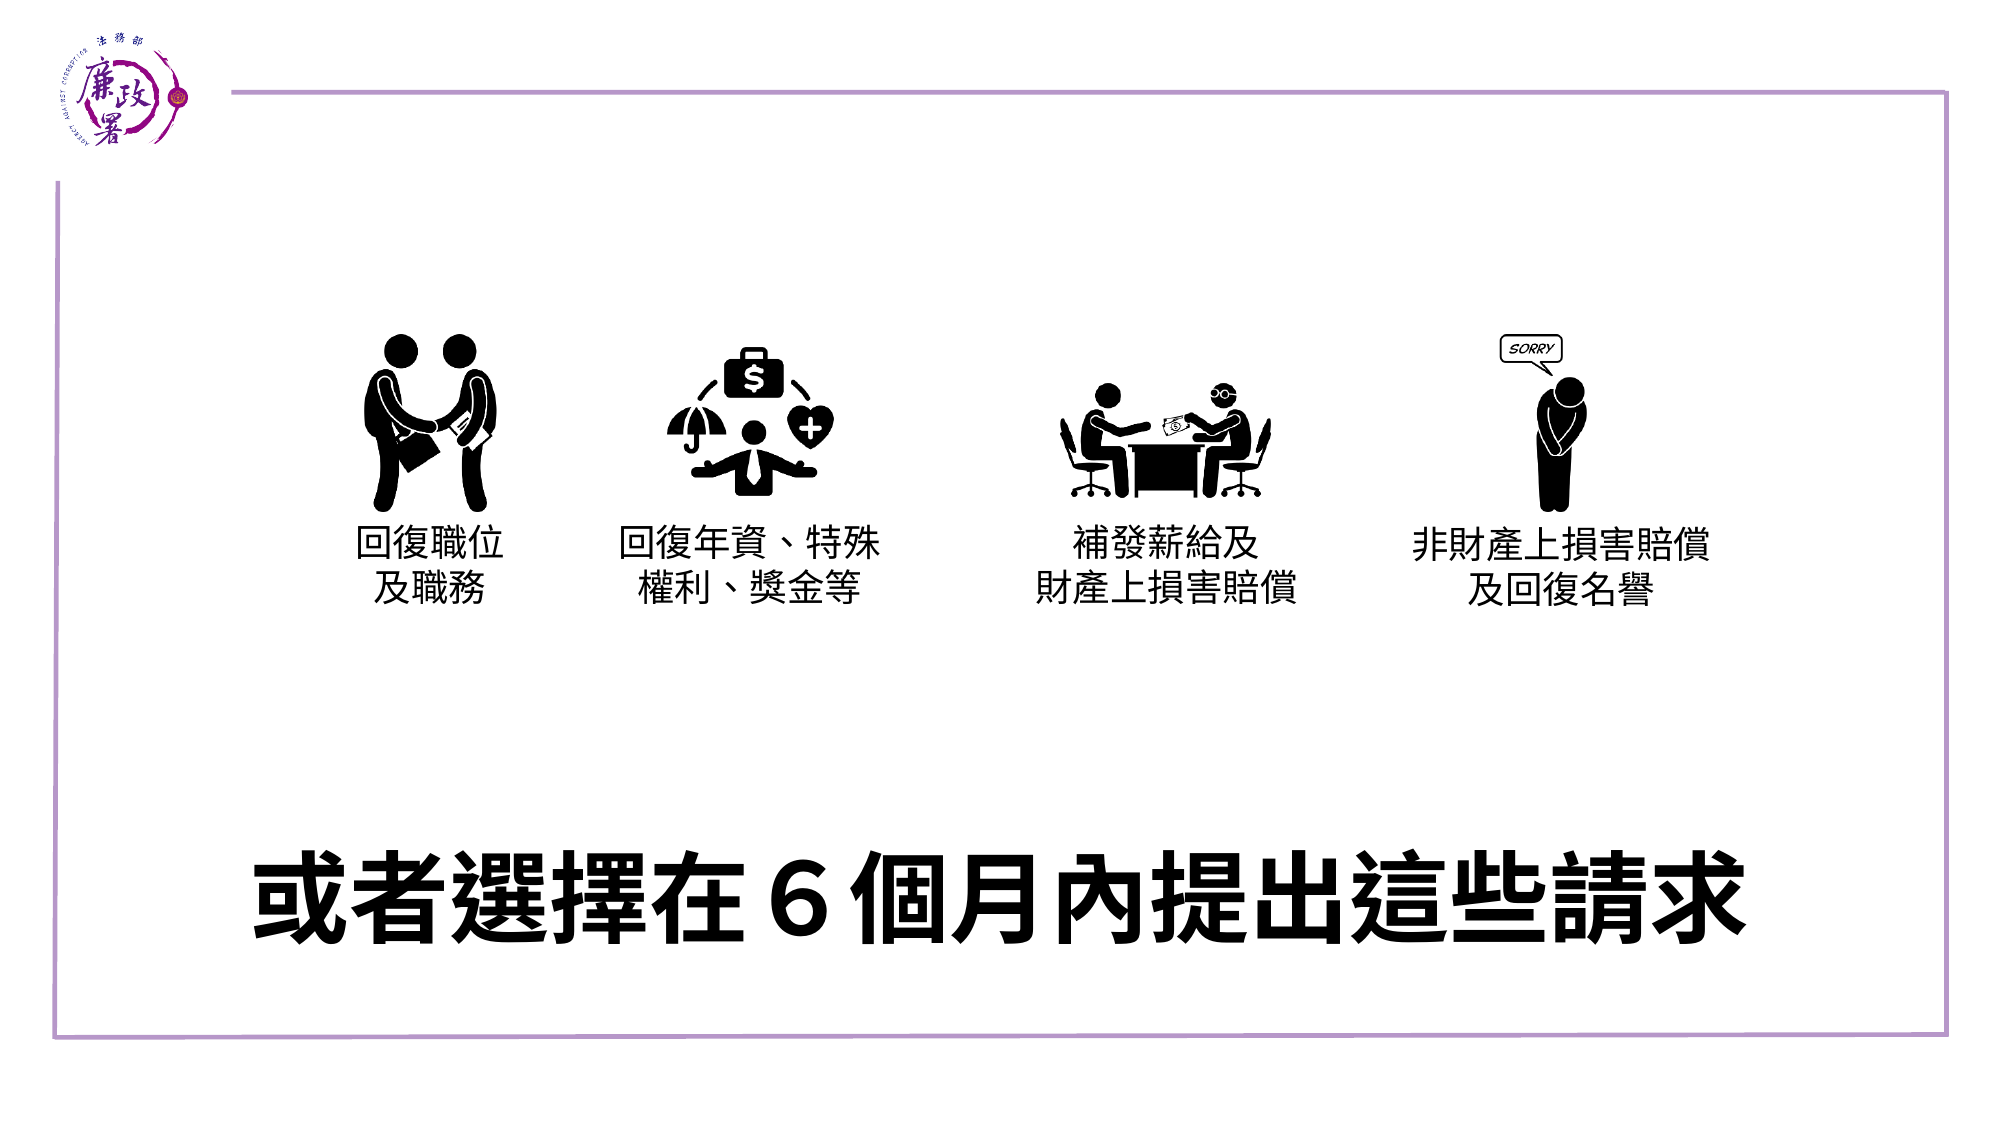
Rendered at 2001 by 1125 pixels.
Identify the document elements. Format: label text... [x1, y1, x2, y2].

picture [1060, 335, 1271, 545]
picture [1454, 334, 1632, 512]
text_box 非財產上損害賠償 及回復名譽 [1396, 513, 1727, 619]
text_box 或者選擇在６個月內提出這些請求 [235, 827, 1765, 963]
text_box 回復職位 及職務 [340, 511, 521, 617]
picture [341, 334, 519, 511]
picture [661, 332, 839, 510]
text_box 補發薪給及 財產上損害賠償 [1020, 511, 1313, 617]
text_box 回復年資、特殊 權利、獎金等 [603, 511, 896, 617]
picture [60, 32, 188, 146]
